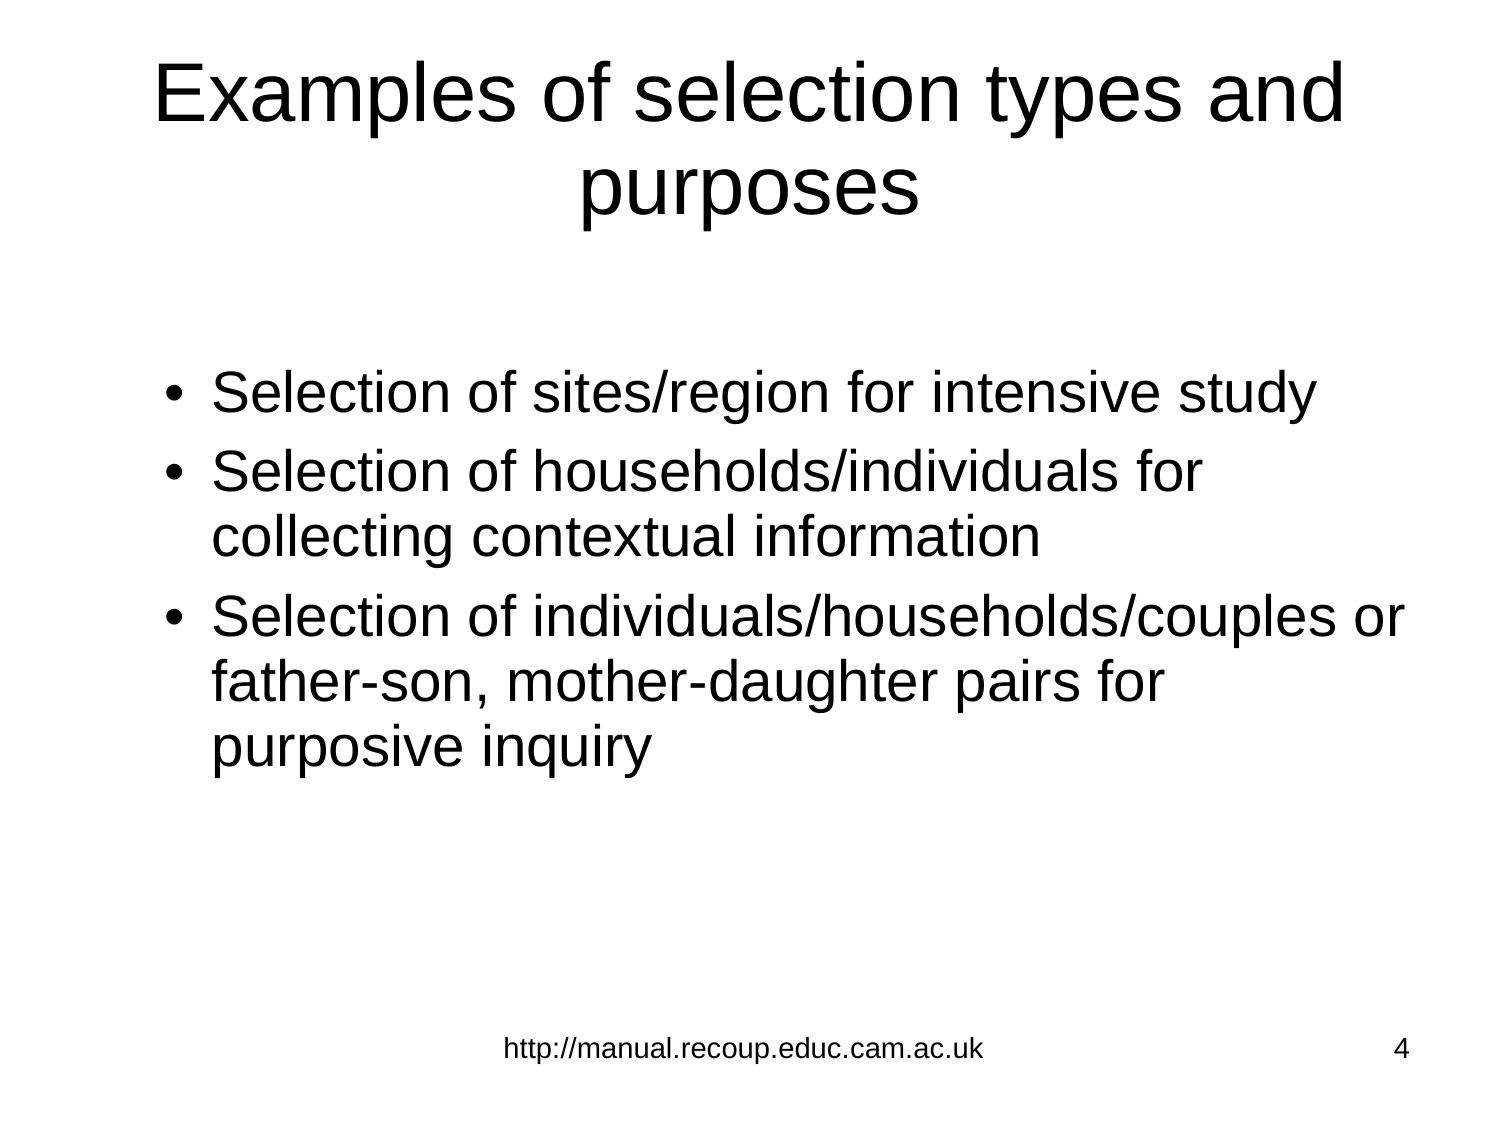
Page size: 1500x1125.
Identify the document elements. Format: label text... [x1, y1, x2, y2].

title Examples of selection types and purposes [75, 31, 1426, 247]
list Selection of sites/region for intensive study Selection of households/individuals for collecting contextual information Selection of individuals/households/couples or father-son, mother-daughter pairs for purposive inquiry [75, 262, 1426, 1006]
